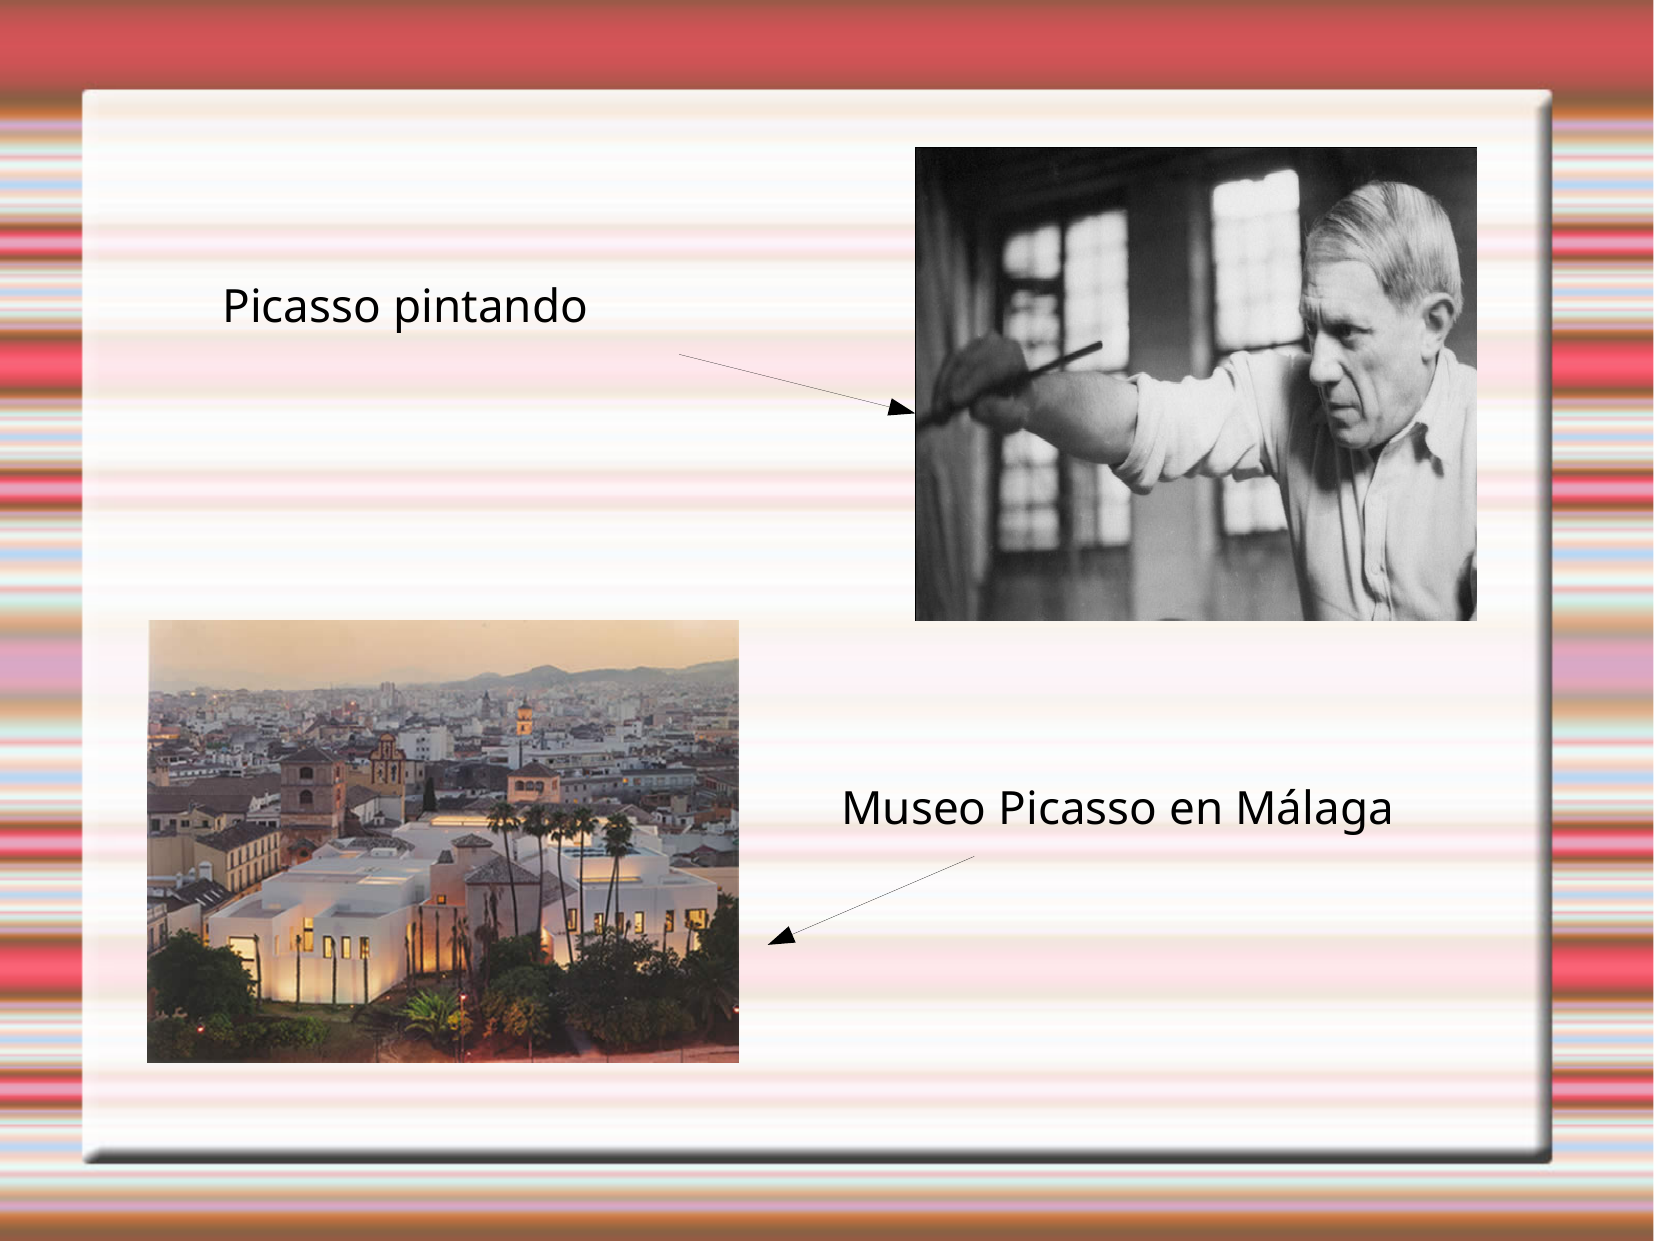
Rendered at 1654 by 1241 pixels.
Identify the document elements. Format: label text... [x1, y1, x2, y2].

text_box Picasso pintando [147, 265, 798, 354]
picture [0, 0, 1654, 1241]
text_box Museo Picasso en Málaga [826, 767, 1477, 856]
